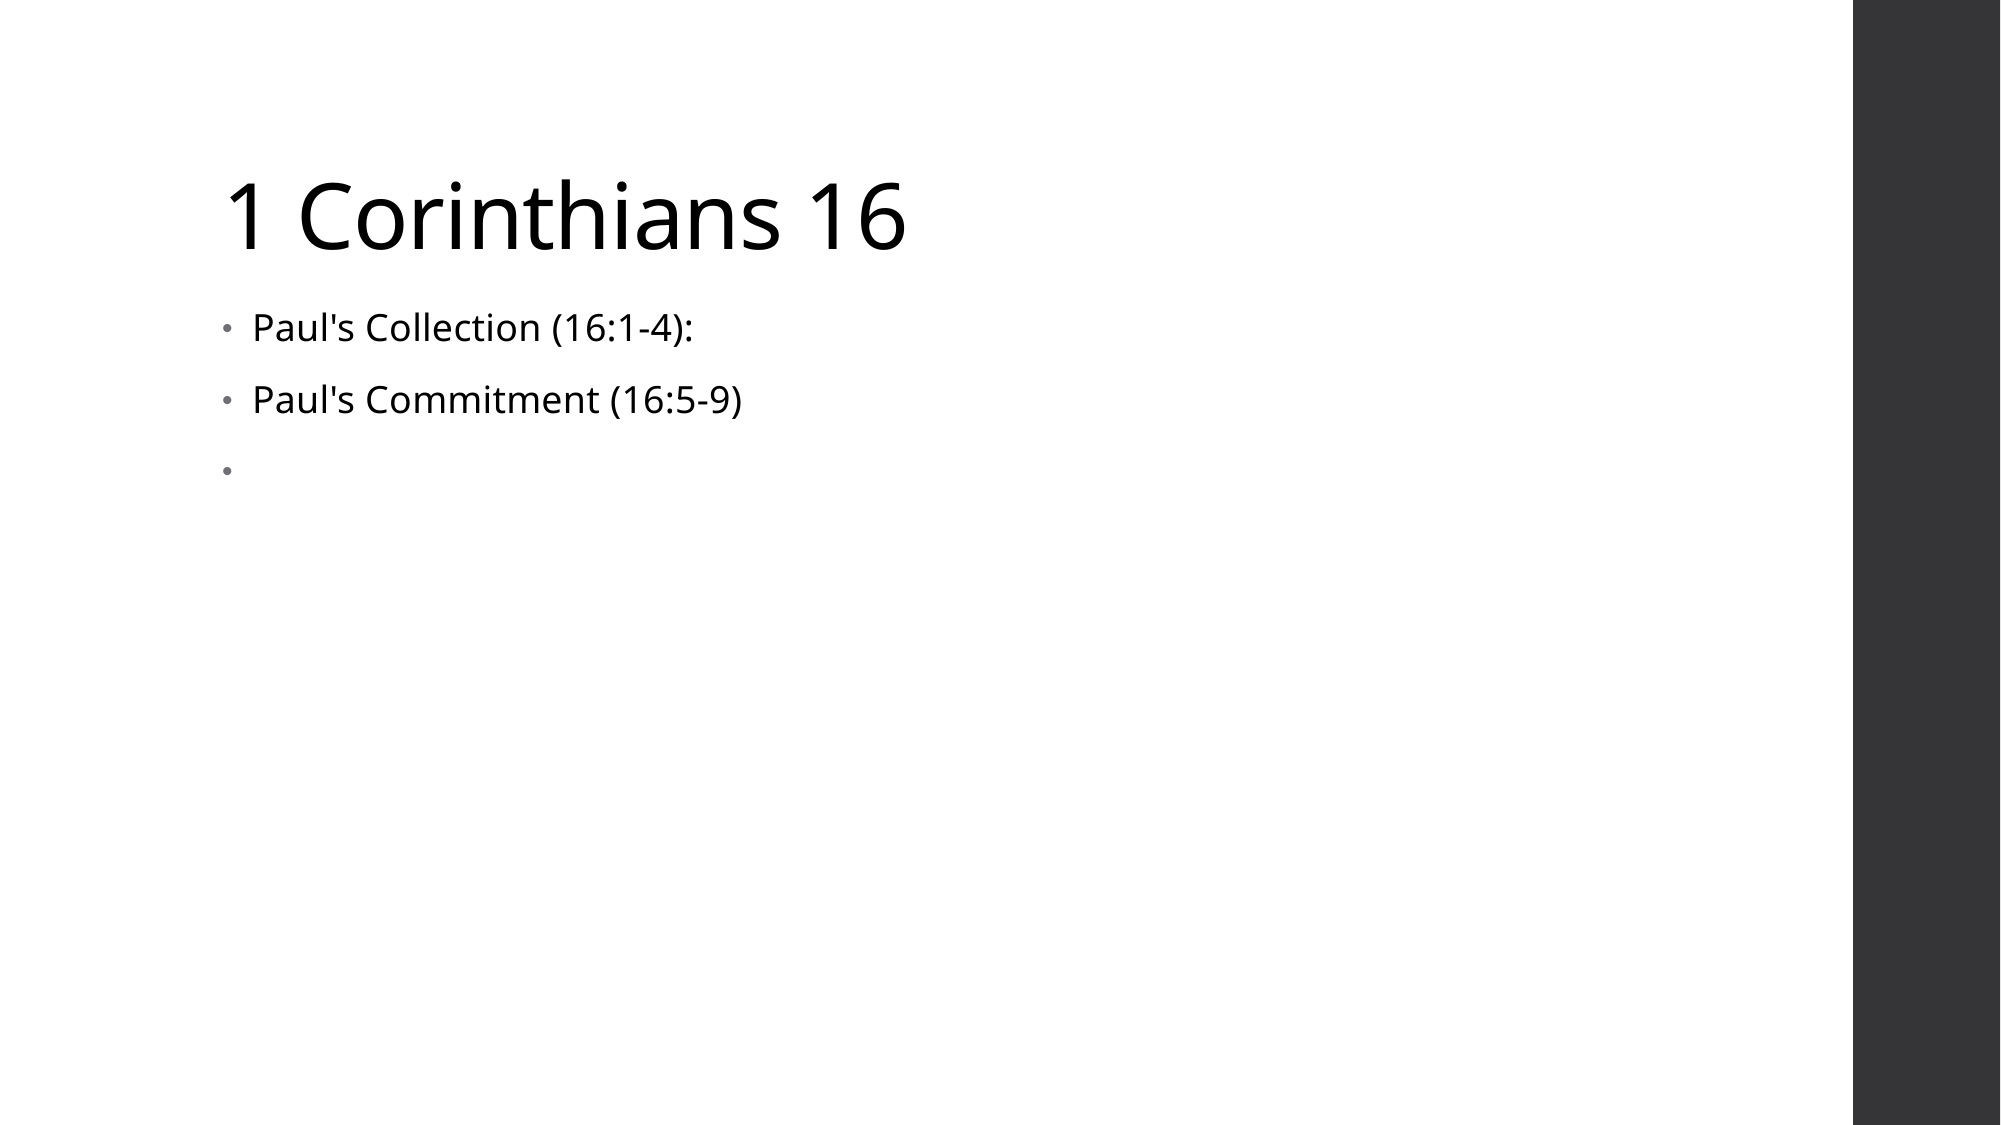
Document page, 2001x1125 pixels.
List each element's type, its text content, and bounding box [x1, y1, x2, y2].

list Paul's Collection (16:1-4): Paul's Commitment (16:5-9) [206, 299, 1617, 1014]
title 1 Corinthians 16 [206, 60, 1797, 278]
